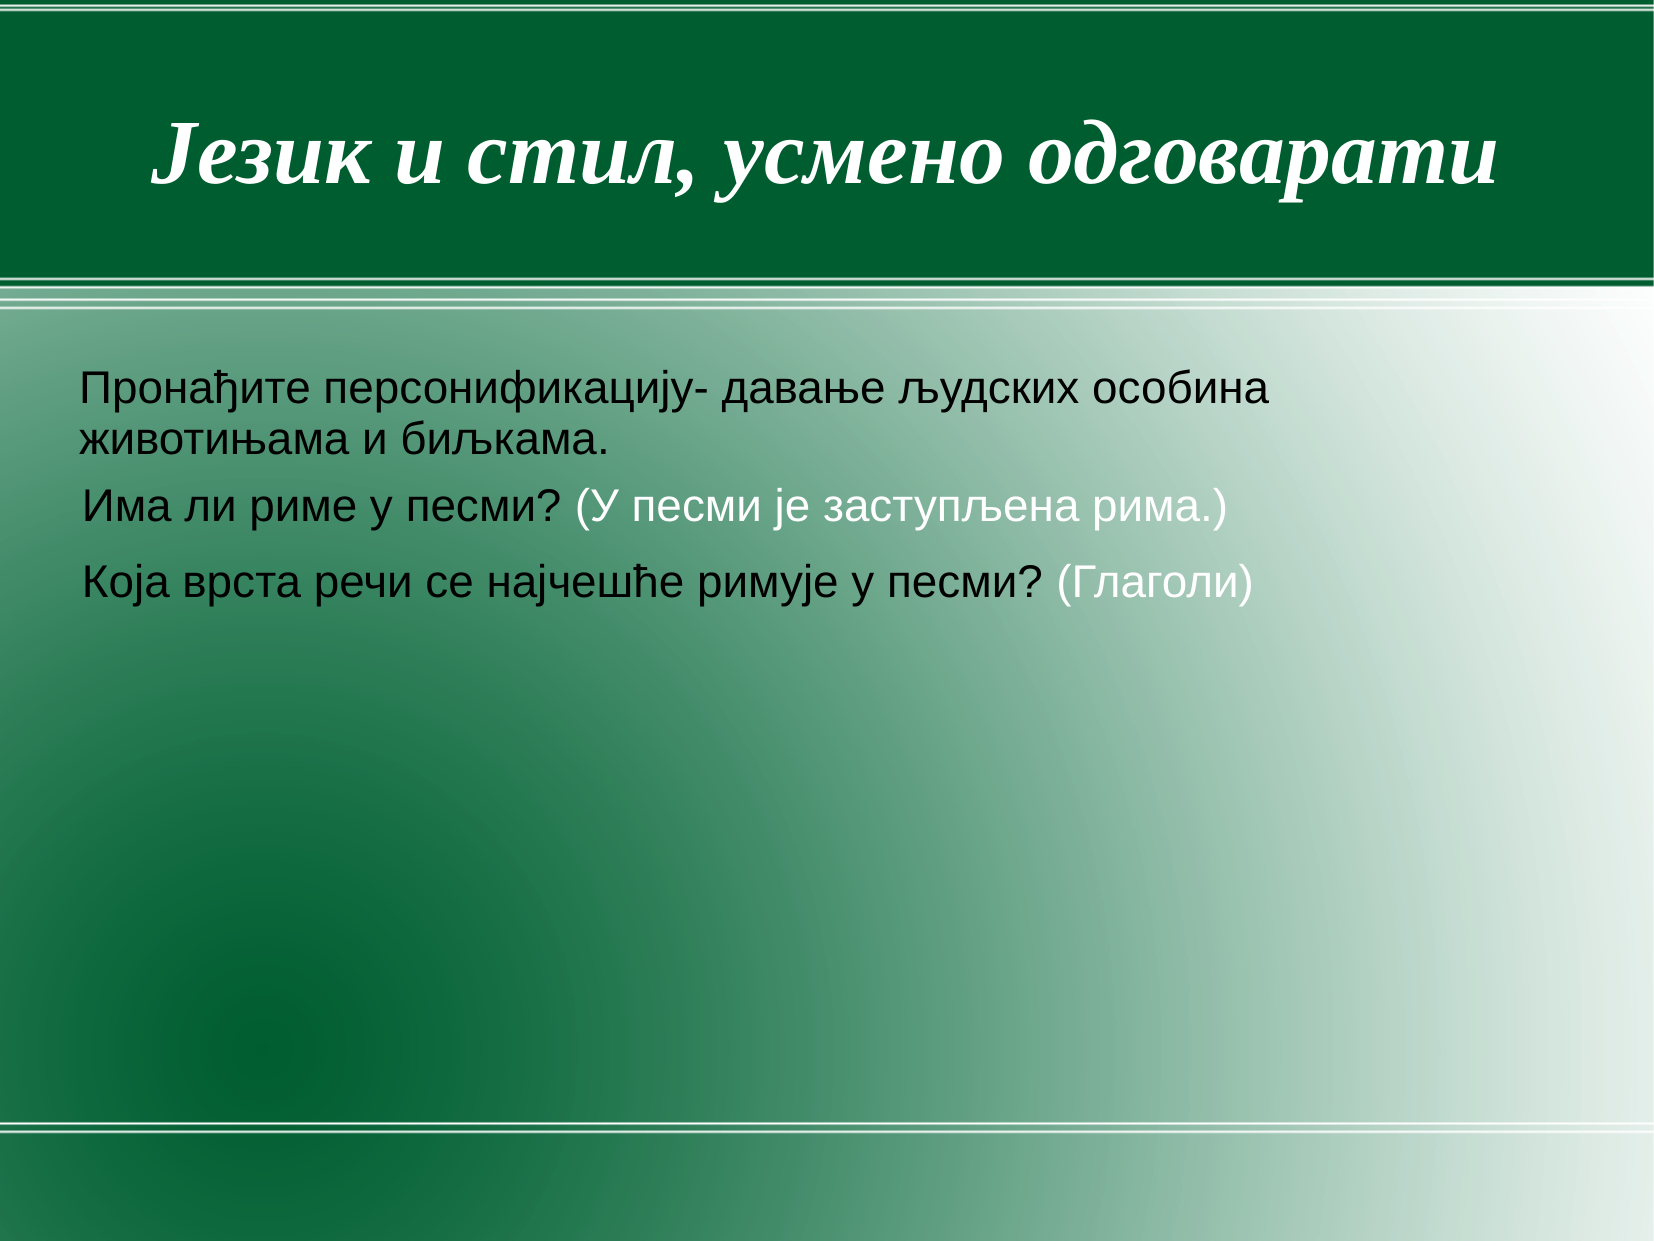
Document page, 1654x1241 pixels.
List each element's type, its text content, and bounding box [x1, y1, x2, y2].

text_box Пронађите персонификацију- давање људских особина животињама и биљкама. [64, 354, 1506, 519]
title Језик и стил, усмено одговарати [82, 49, 1571, 257]
text_box Има ли риме у песми? (У песми је заступљена рима.) Која врста речи се најчешће римује у песми? (Глаголи) [67, 472, 1418, 739]
picture [0, 0, 1654, 1241]
